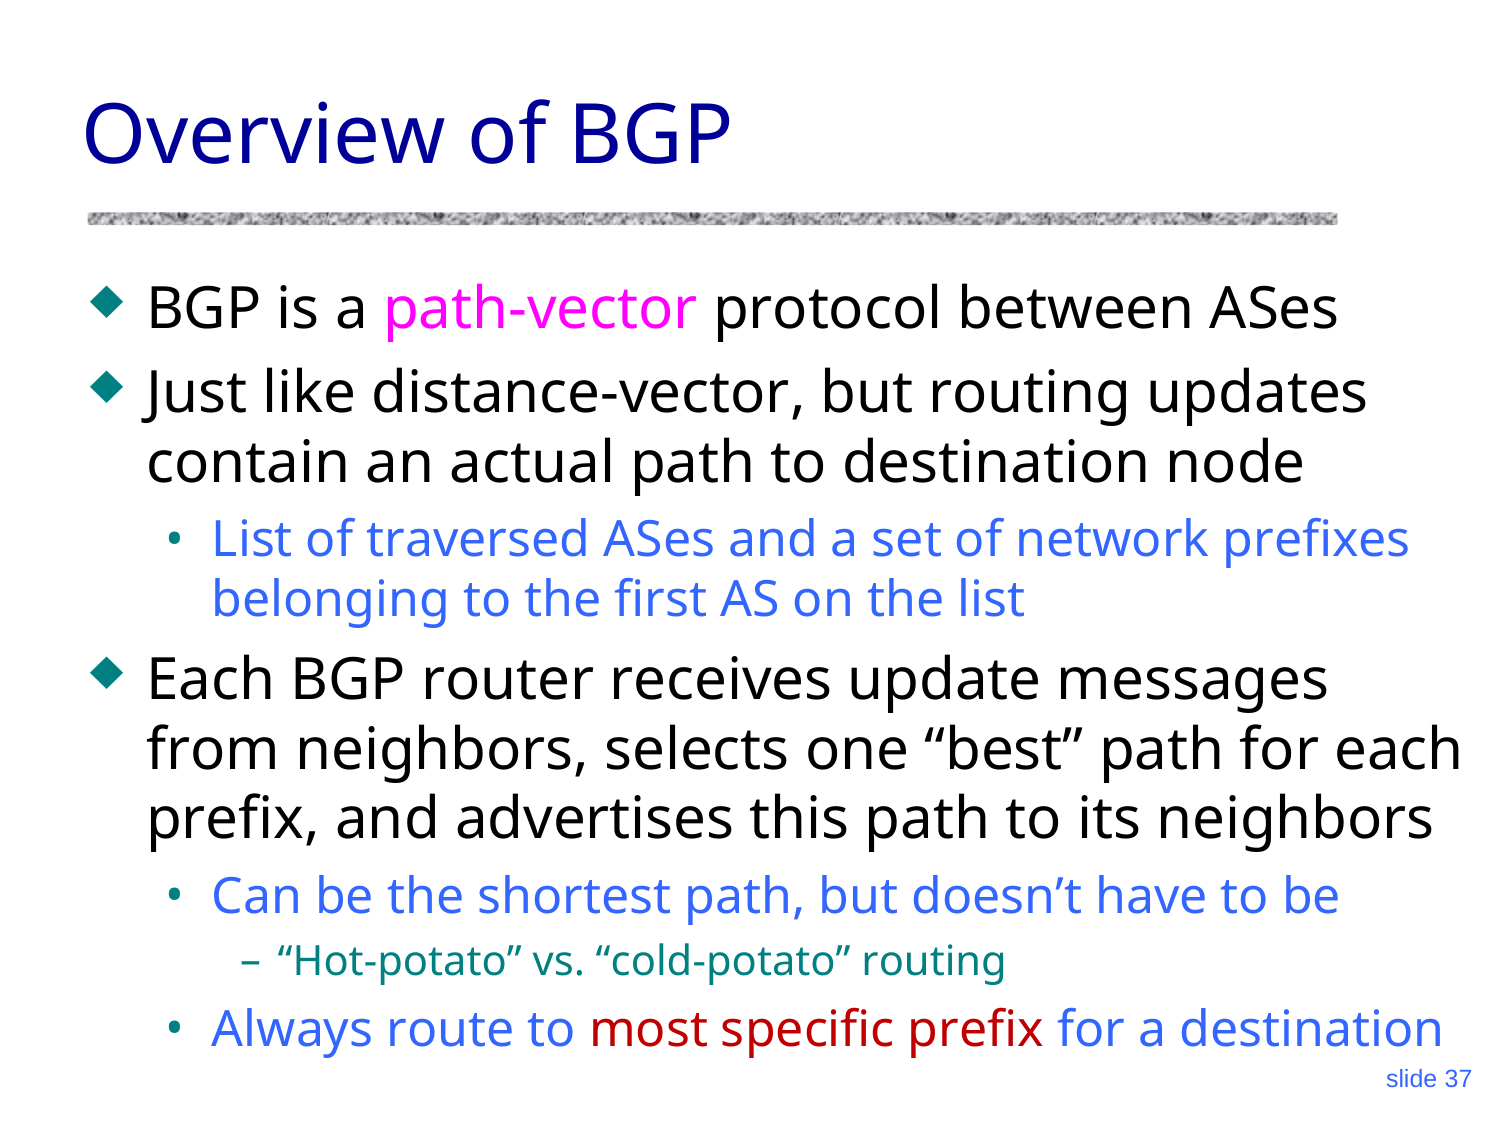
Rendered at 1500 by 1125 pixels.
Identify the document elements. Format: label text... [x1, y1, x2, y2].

picture [87, 212, 1338, 226]
title Overview of BGP [66, 37, 1425, 188]
list BGP is a path-vector protocol between ASes Just like distance-vector, but routing updates contain an actual path to destination node List of traversed ASes and a set of network prefixes belonging to the first AS on the list Each BGP router receives update messages from neighbors, selects one “best” path for each prefix, and advertises this path to its neighbors Can be the shortest path, but doesn’t have to be “Hot-potato” vs. “cold-potato” routing Always route to most specific prefix for a destination [75, 262, 1488, 1101]
